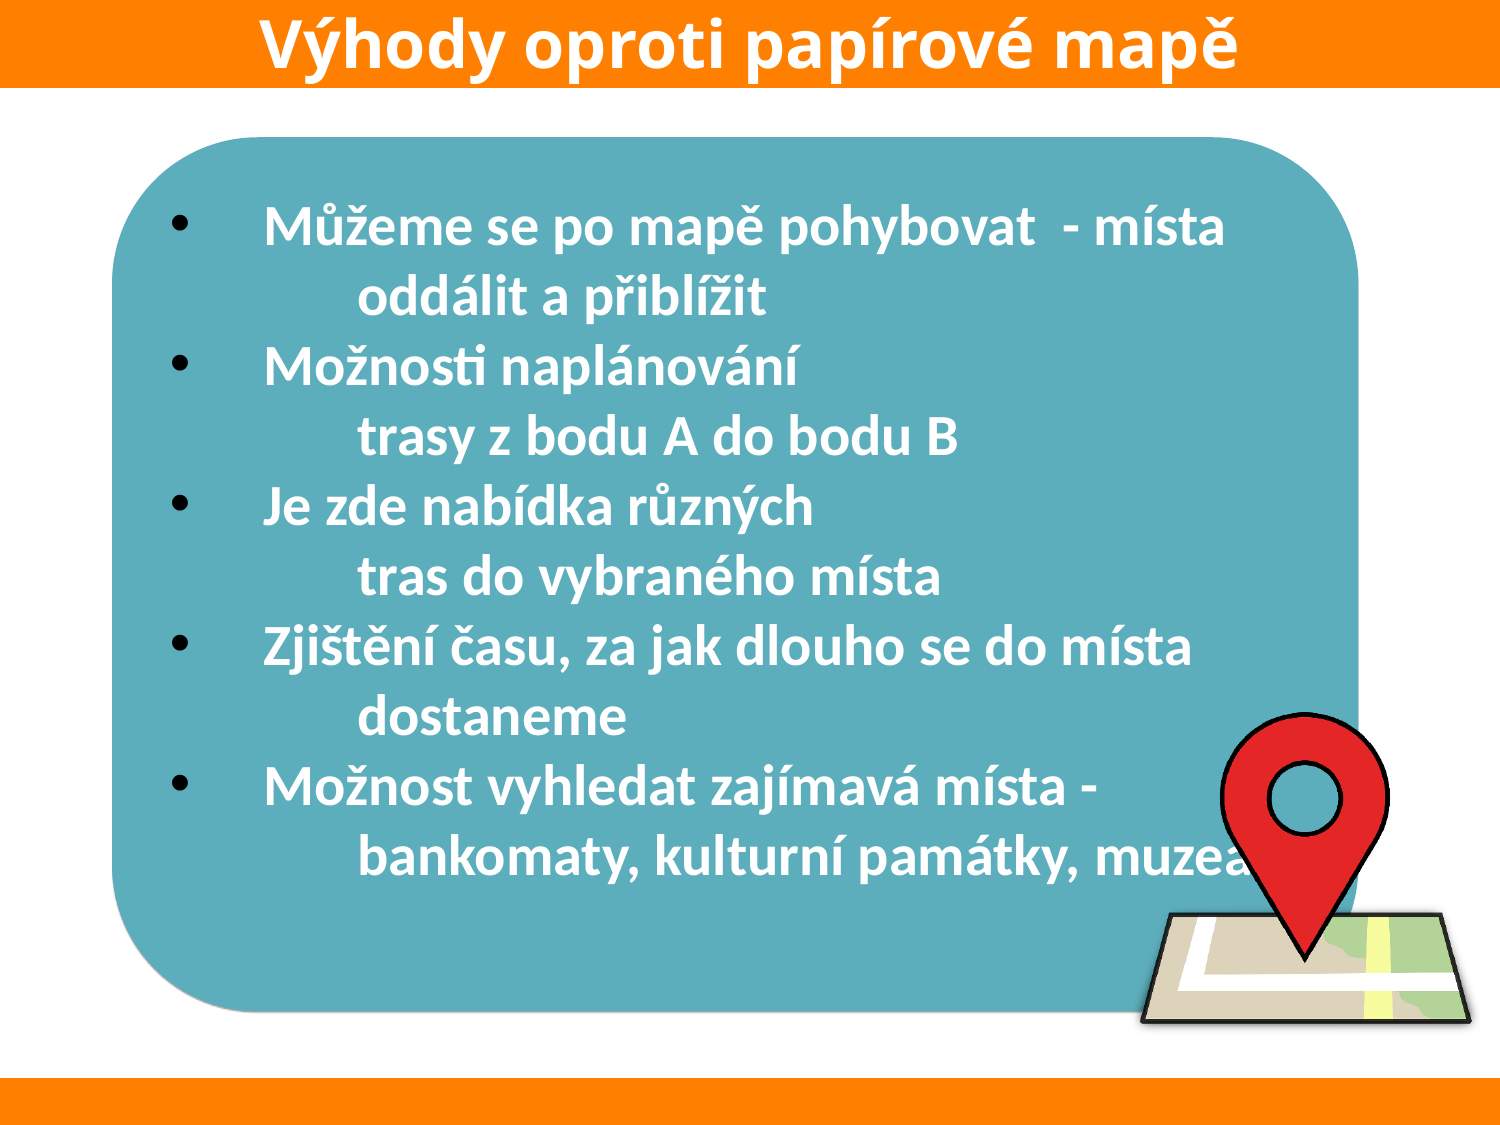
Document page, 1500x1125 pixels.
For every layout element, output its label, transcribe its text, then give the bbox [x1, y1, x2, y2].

text_box [0, 1078, 1500, 1125]
text_box Výhody oproti papírové mapě [0, 0, 1500, 88]
picture [1128, 712, 1483, 1036]
text_box Můžeme se po mapě pohybovat - místa oddálit a přiblížit Možnosti naplánování trasy z bodu A do bodu B Je zde nabídka různých tras do vybraného místa Zjištění času, za jak dlouho se do místa dostaneme Možnost vyhledat zajímavá místa - bankomaty, kulturní památky, muzea [112, 137, 1359, 1012]
